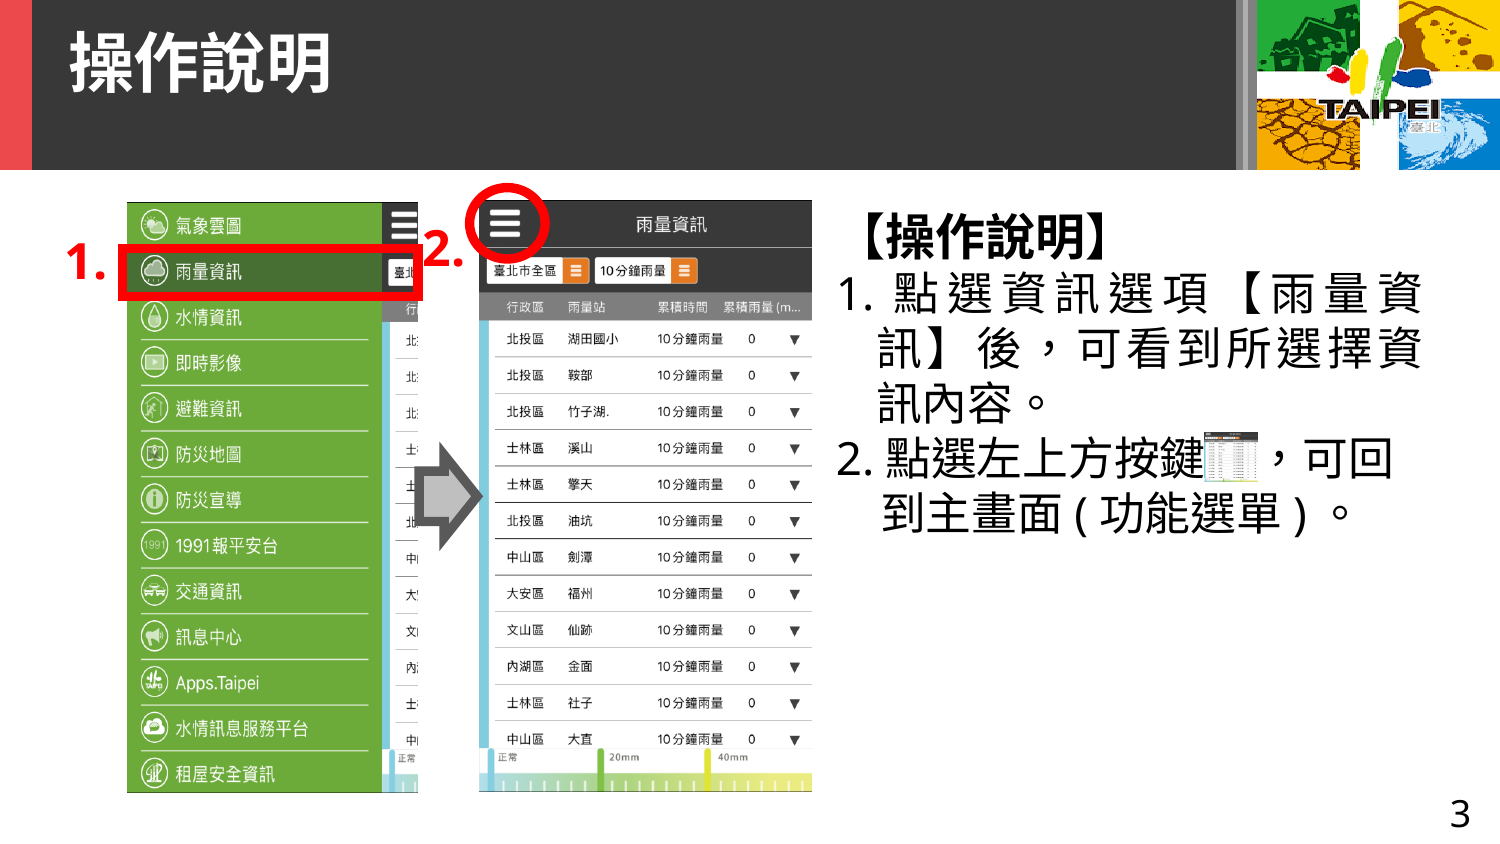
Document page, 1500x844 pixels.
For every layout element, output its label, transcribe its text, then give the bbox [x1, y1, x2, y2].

text_box [419, 454, 478, 538]
text_box 1. [49, 222, 122, 297]
text_box 【操作說明】 1.點選資訊選項【雨量資訊】後，可看到所選擇資訊內容。 2.點選左上方按鍵 ，可回到主畫面(功能選單)。 [820, 197, 1439, 551]
picture [0, 0, 1500, 844]
text_box 2. [407, 209, 480, 284]
text_box 3 [1435, 782, 1495, 844]
list 操作說明 [53, 13, 1235, 109]
text_box [868, 235, 1439, 573]
